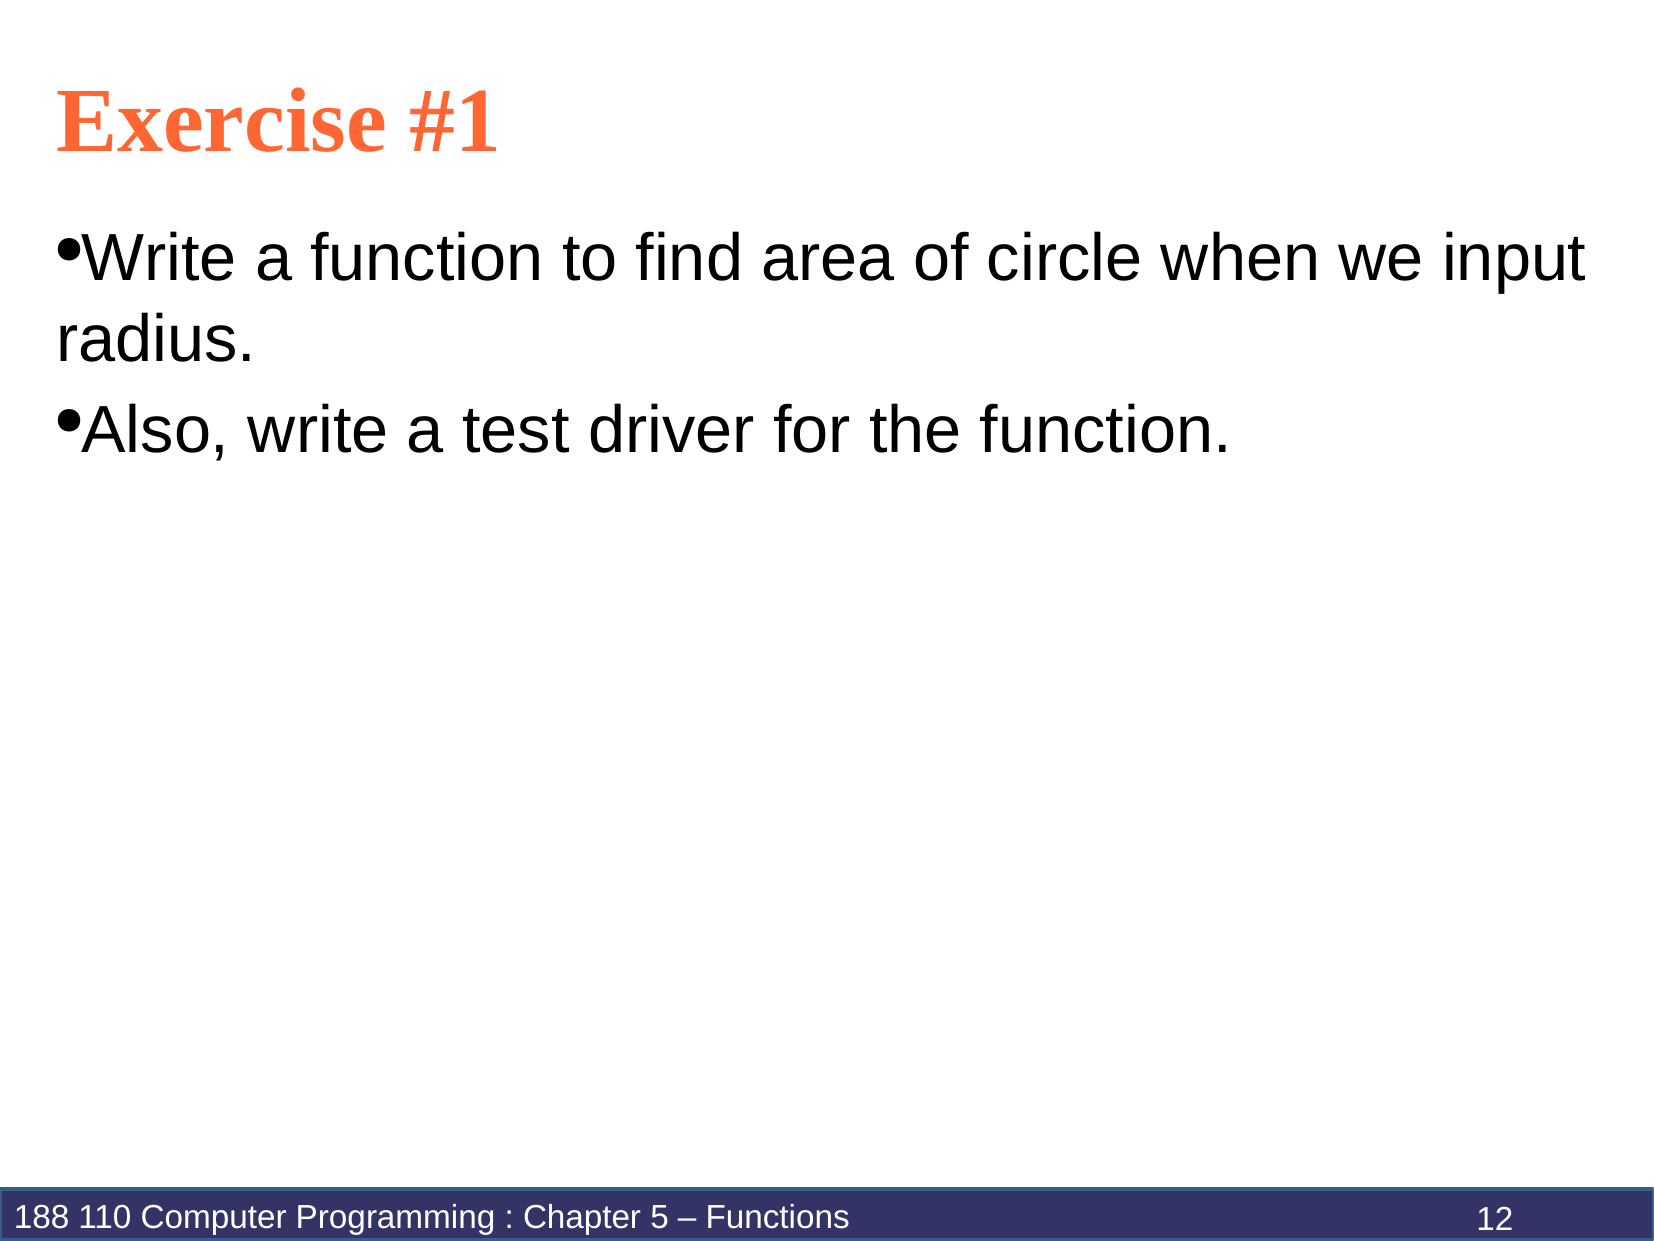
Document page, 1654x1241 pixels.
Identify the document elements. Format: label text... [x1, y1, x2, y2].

title Exercise #1 [55, 46, 1591, 182]
list Write a function to find area of circle when we input radius. Also, write a test driver for the function. [56, 214, 1591, 470]
